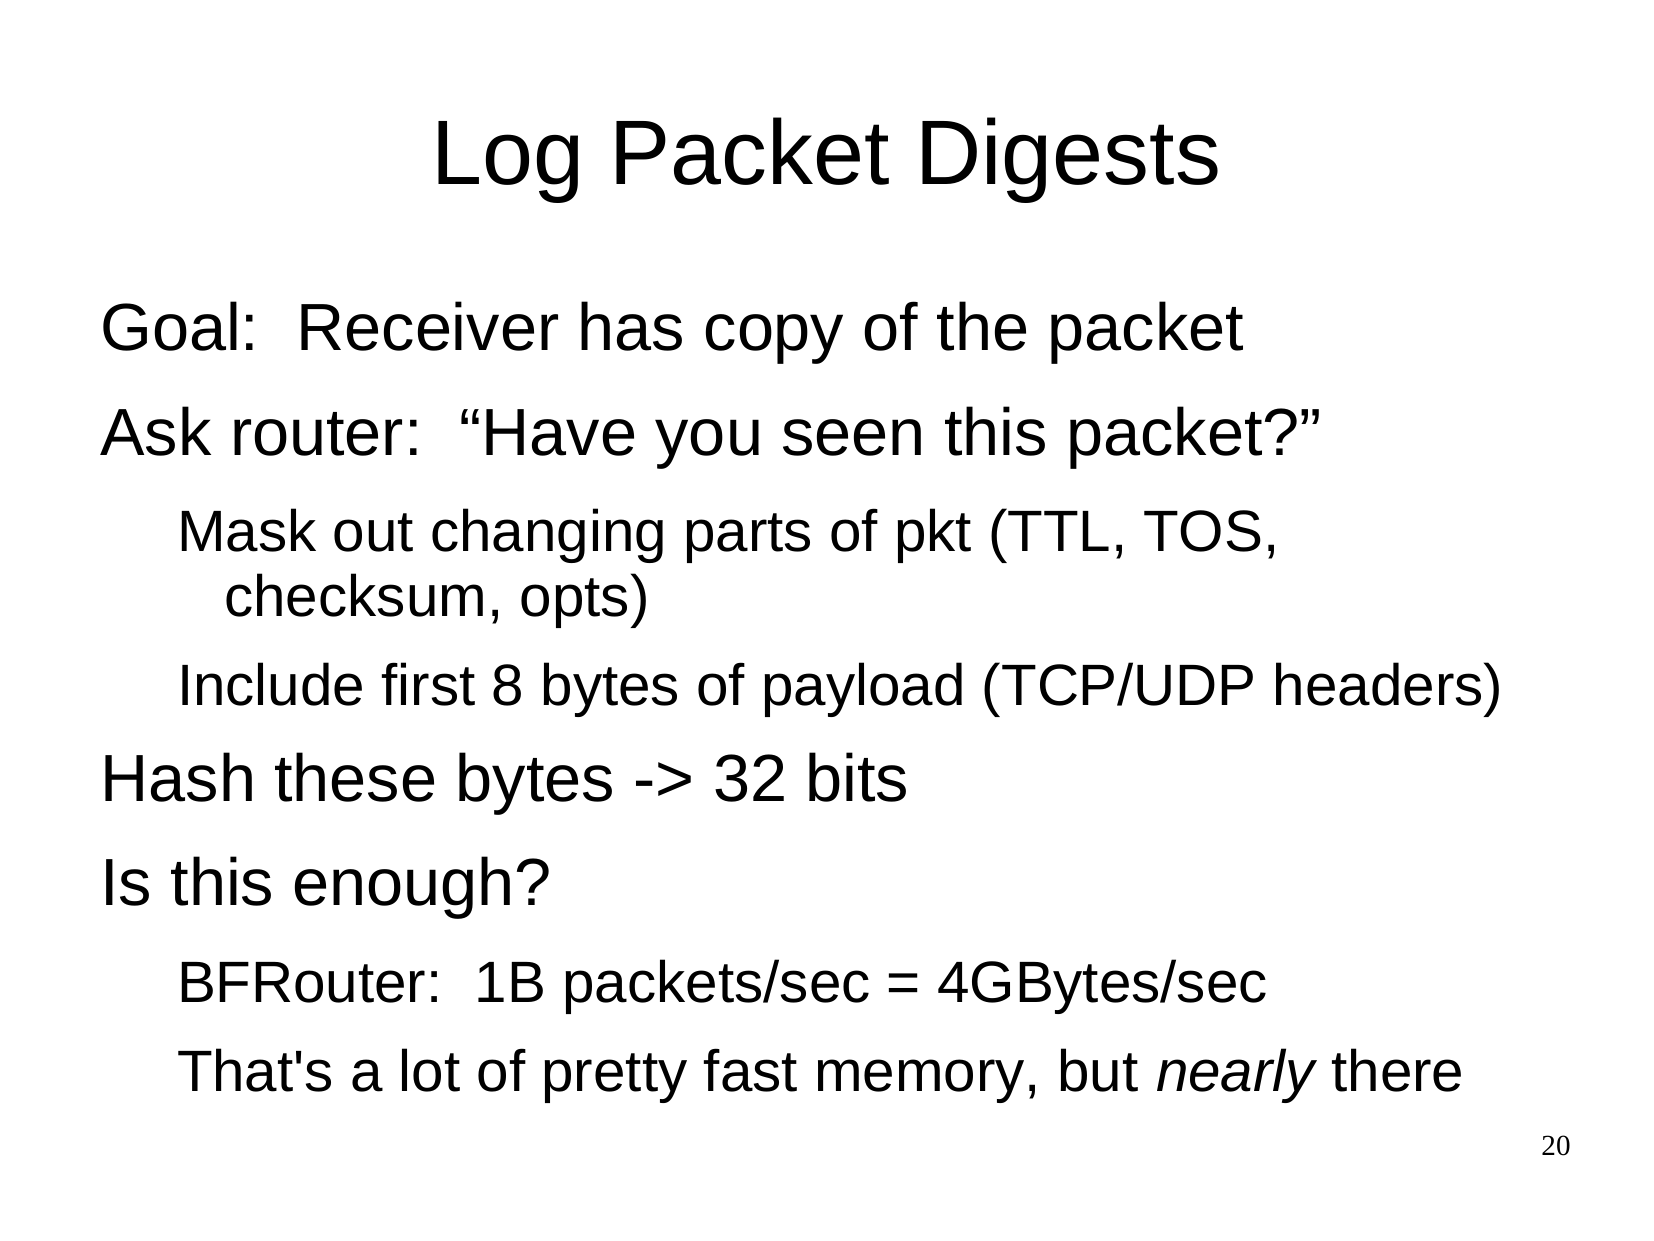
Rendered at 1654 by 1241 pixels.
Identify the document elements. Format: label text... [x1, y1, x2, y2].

list Goal: Receiver has copy of the packet Ask router: “Have you seen this packet?” Mask out changing parts of pkt (TTL, TOS, checksum, opts) Include first 8 bytes of payload (TCP/UDP headers) Hash these bytes -> 32 bits Is this enough? BFRouter: 1B packets/sec = 4GBytes/sec That's a lot of pretty fast memory, but nearly there [82, 290, 1571, 1174]
title Log Packet Digests [82, 56, 1571, 250]
